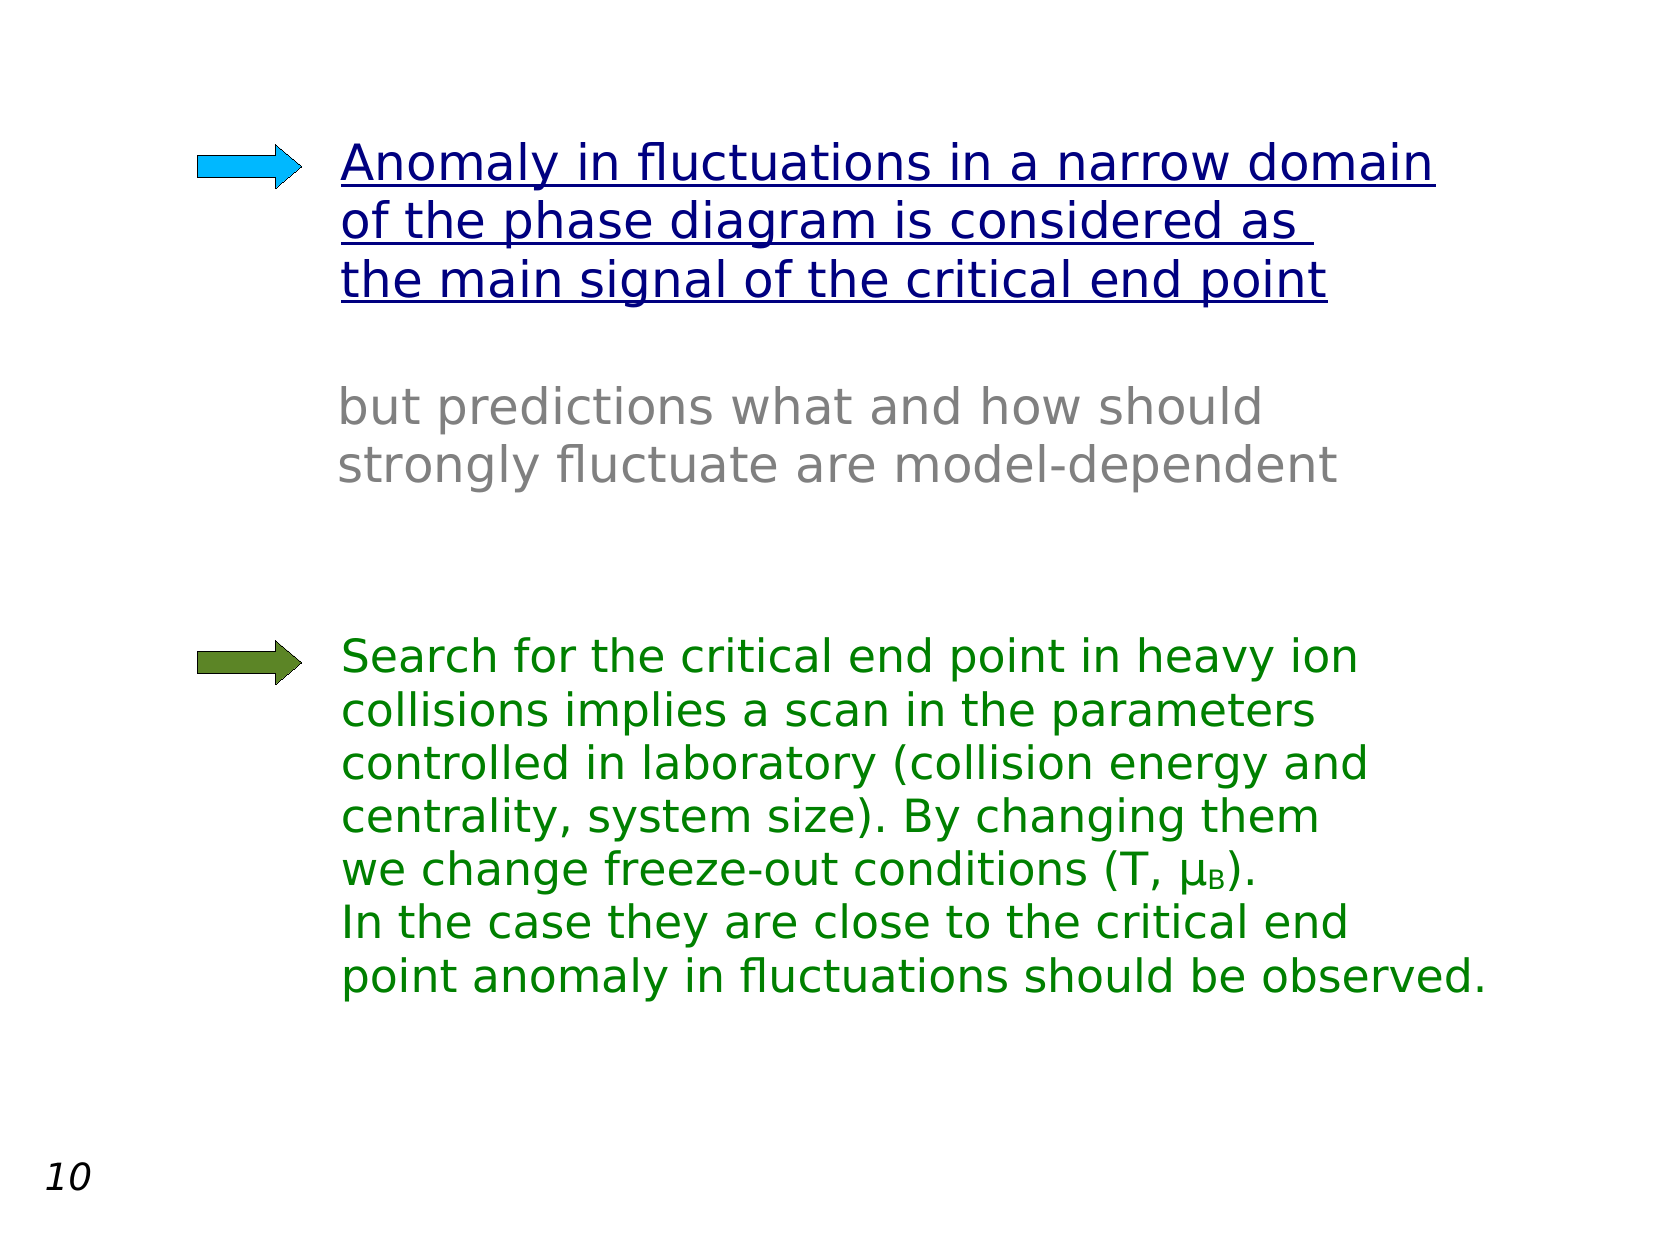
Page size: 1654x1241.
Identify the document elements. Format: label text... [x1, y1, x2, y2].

text_box [197, 144, 302, 189]
text_box [197, 640, 302, 685]
text_box Search for the critical end point in heavy ion collisions implies a scan in the parameters controlled in laboratory (collision energy and centrality, system size). By changing them we change freeze-out conditions (T, µB). In the case they are close to the critical end point anomaly in fluctuations should be observed. [340, 630, 1490, 1018]
text_box but predictions what and how should strongly fluctuate are model-dependent [337, 377, 1340, 495]
text_box Anomaly in fluctuations in a narrow domain of the phase diagram is considered as the main signal of the critical end point [340, 134, 1436, 309]
